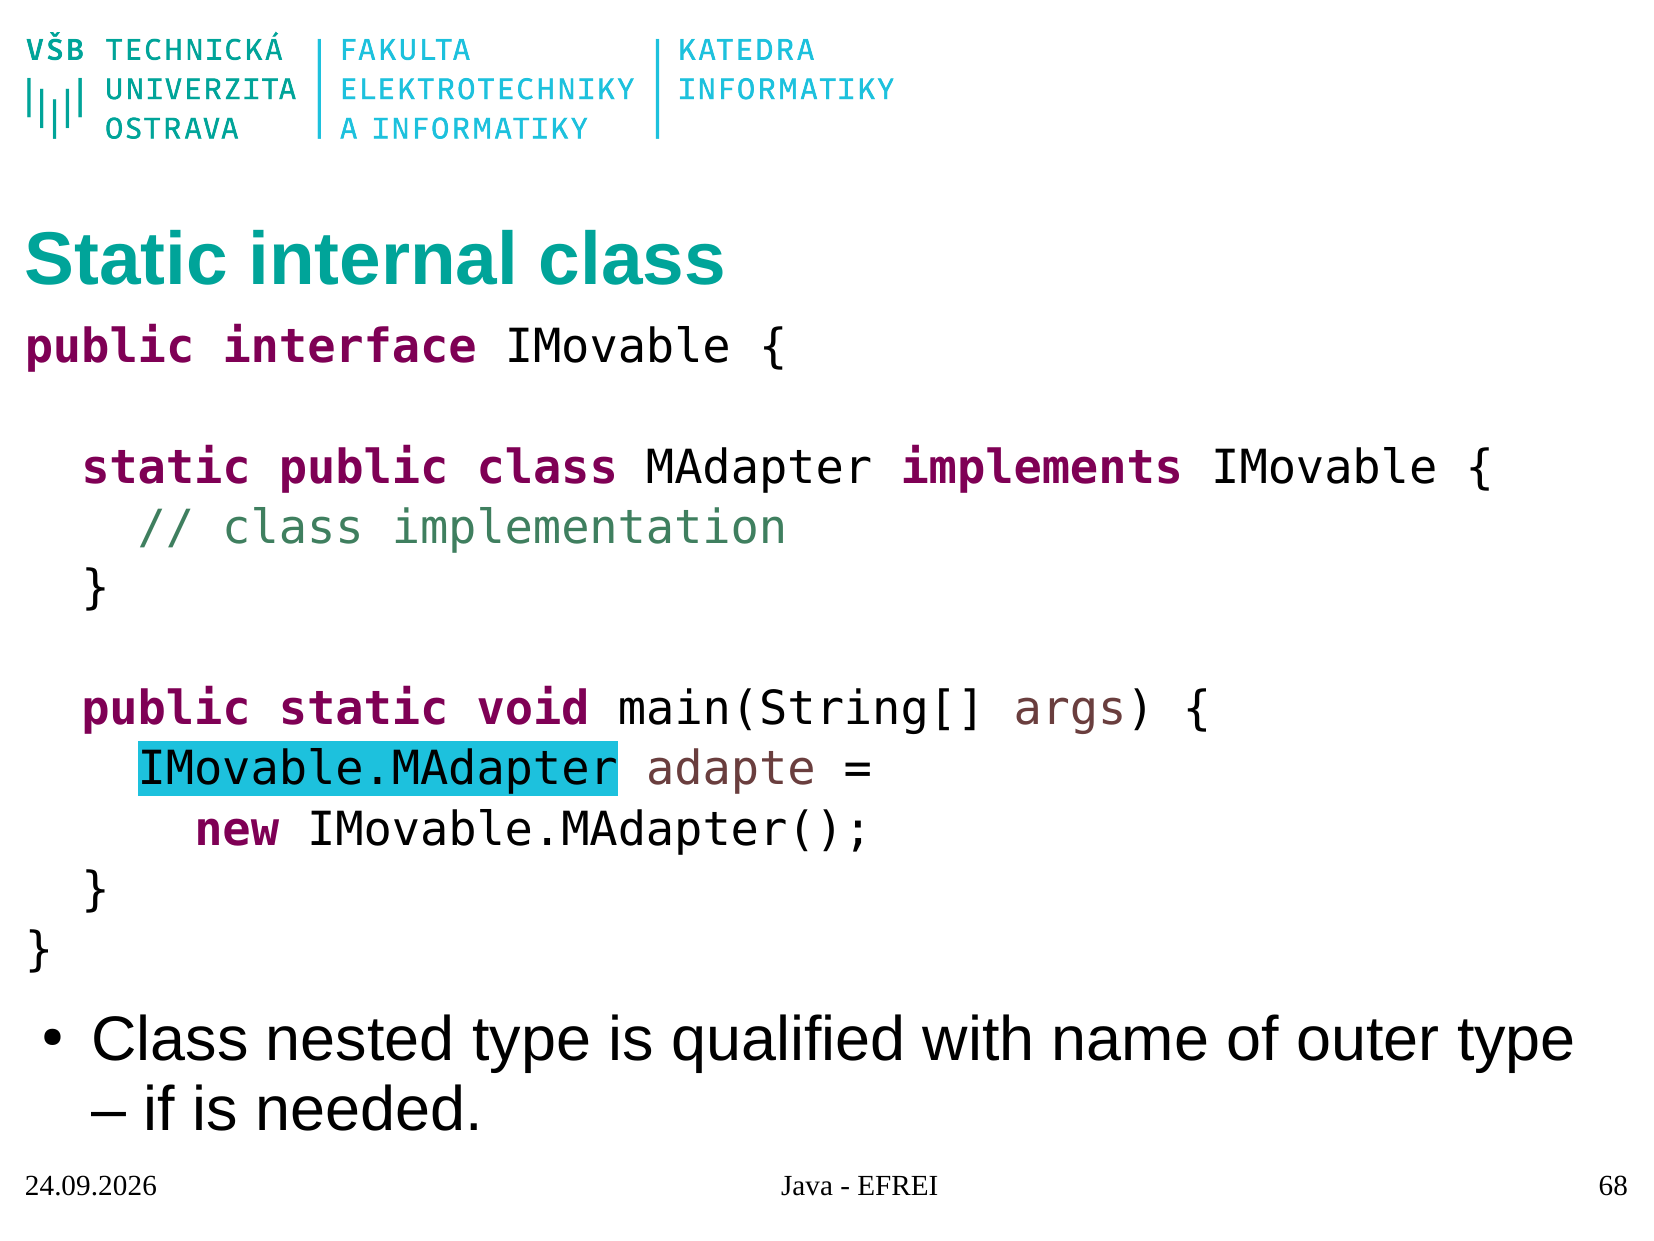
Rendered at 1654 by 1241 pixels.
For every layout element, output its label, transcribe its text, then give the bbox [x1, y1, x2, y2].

picture [26, 31, 894, 139]
title Static internal class [24, 169, 1629, 300]
list public interface IMovable { static public class MAdapter implements IMovable { // class implementation } public static void main(String[] args) { IMovable.MAdapter adapte = new IMovable.MAdapter(); } } Class nested type is qualified with name of outer type – if is needed. [24, 318, 1629, 1146]
